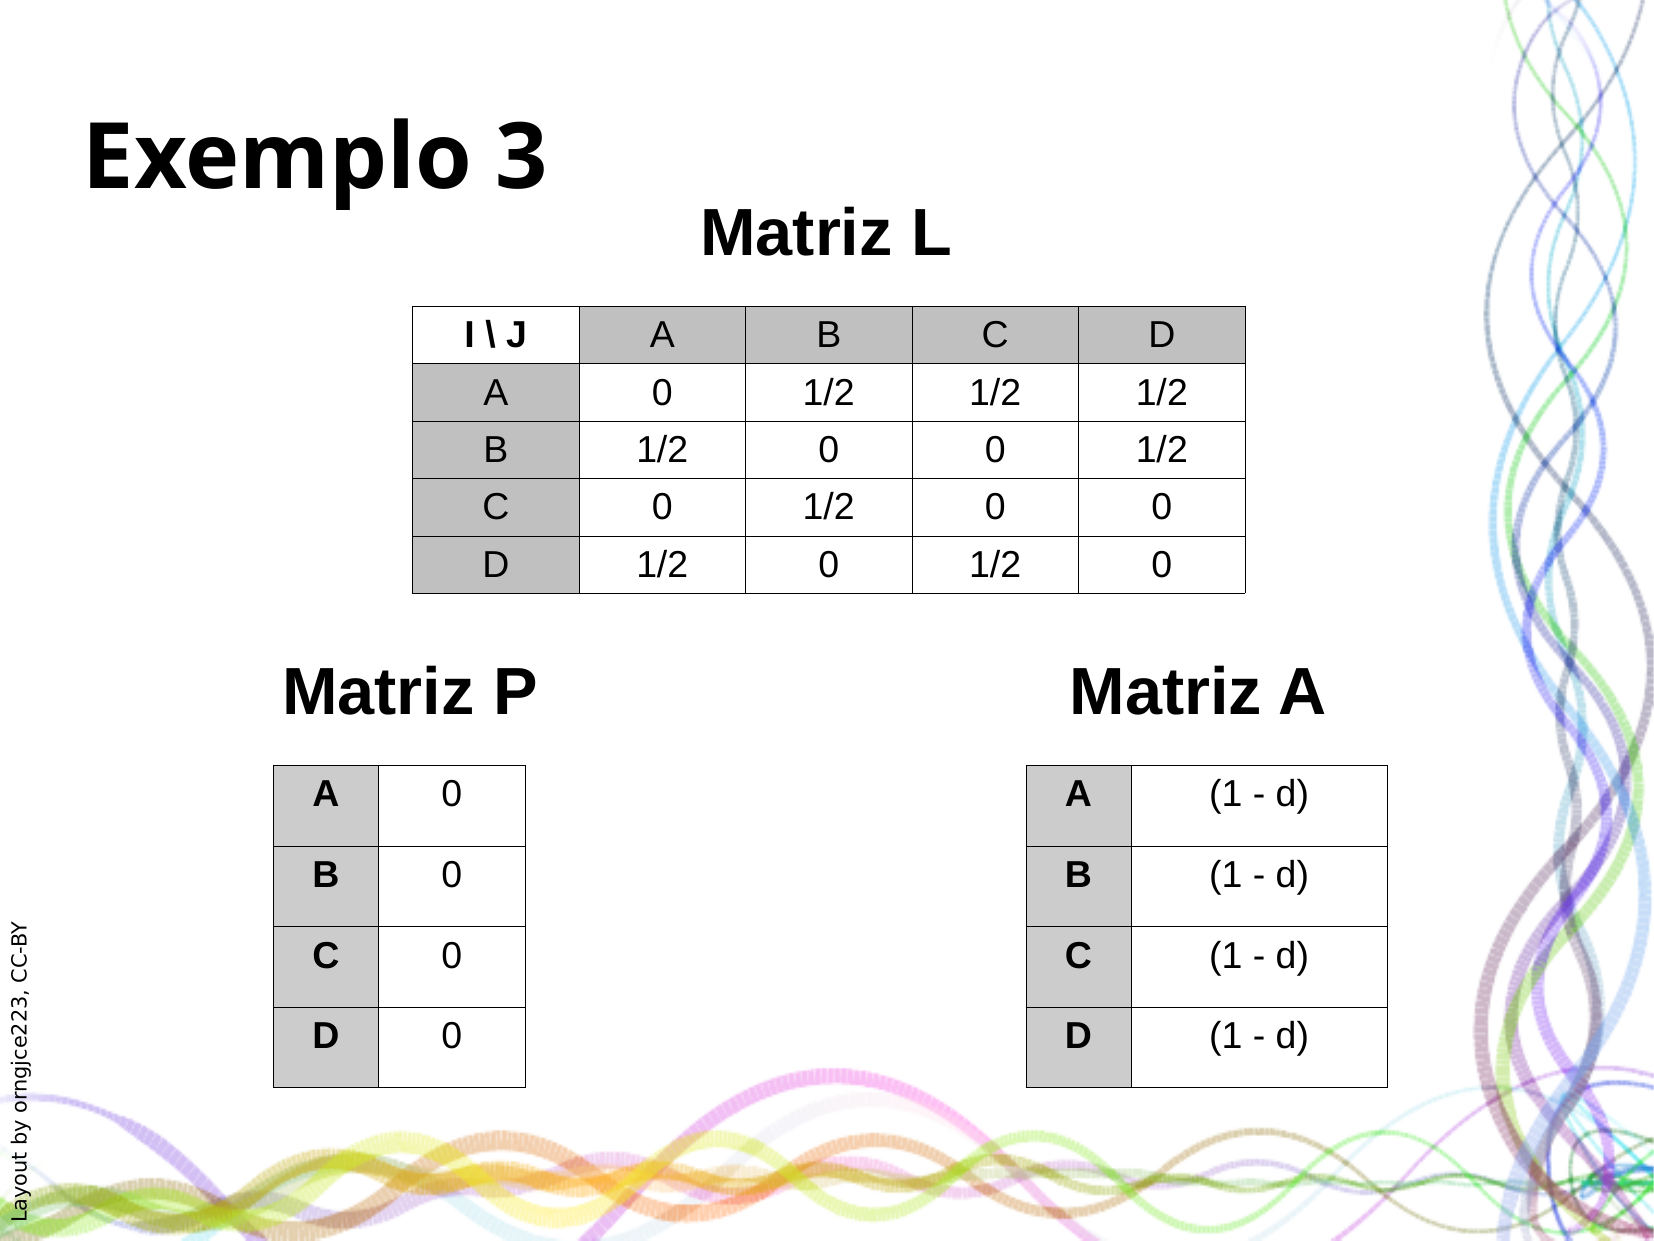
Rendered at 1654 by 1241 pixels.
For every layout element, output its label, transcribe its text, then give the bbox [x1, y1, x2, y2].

table_cell 1/2 [746, 364, 912, 421]
table_cell 0 [1079, 537, 1245, 593]
table_header A [580, 307, 745, 363]
text_box Matriz P [267, 646, 554, 736]
table_header A [1027, 766, 1131, 846]
table_cell 0 [746, 537, 912, 593]
table_cell (1 - d) [1132, 1008, 1387, 1087]
table_cell 0 [913, 422, 1078, 478]
table_cell B [274, 847, 378, 926]
table_cell 1/2 [1079, 422, 1245, 478]
table_header 0 [379, 766, 525, 846]
table_cell 1/2 [746, 479, 912, 536]
table_cell B [413, 422, 579, 478]
table_cell 0 [580, 479, 745, 536]
table_cell 0 [746, 422, 912, 478]
table_cell D [274, 1008, 378, 1087]
table_header A [274, 766, 378, 846]
table_cell (1 - d) [1132, 847, 1387, 926]
table_cell C [274, 927, 378, 1007]
table_cell 0 [379, 1008, 525, 1087]
table_cell 1/2 [1079, 364, 1245, 421]
picture [0, 0, 1654, 1241]
table_header D [1079, 307, 1245, 363]
table_cell 0 [379, 927, 525, 1007]
table_cell C [413, 479, 579, 536]
table_cell D [413, 537, 579, 593]
text_box Matriz A [1054, 646, 1342, 736]
title Exemplo 3 [82, 49, 1571, 257]
table_header B [746, 307, 912, 363]
text_box Matriz L [685, 187, 968, 278]
table_header C [913, 307, 1078, 363]
table_cell B [1027, 847, 1131, 926]
table_cell D [1027, 1008, 1131, 1087]
table_header I \ J [413, 307, 579, 363]
table_cell 0 [580, 364, 745, 421]
table_header (1 - d) [1132, 766, 1387, 846]
table_cell 1/2 [913, 537, 1078, 593]
table_cell 1/2 [913, 364, 1078, 421]
table_cell 1/2 [580, 422, 745, 478]
table_cell C [1027, 927, 1131, 1007]
table_cell (1 - d) [1132, 927, 1387, 1007]
table_cell 0 [379, 847, 525, 926]
table_cell 0 [1079, 479, 1245, 536]
table_cell A [413, 364, 579, 421]
table_cell 0 [913, 479, 1078, 536]
table_cell 1/2 [580, 537, 745, 593]
